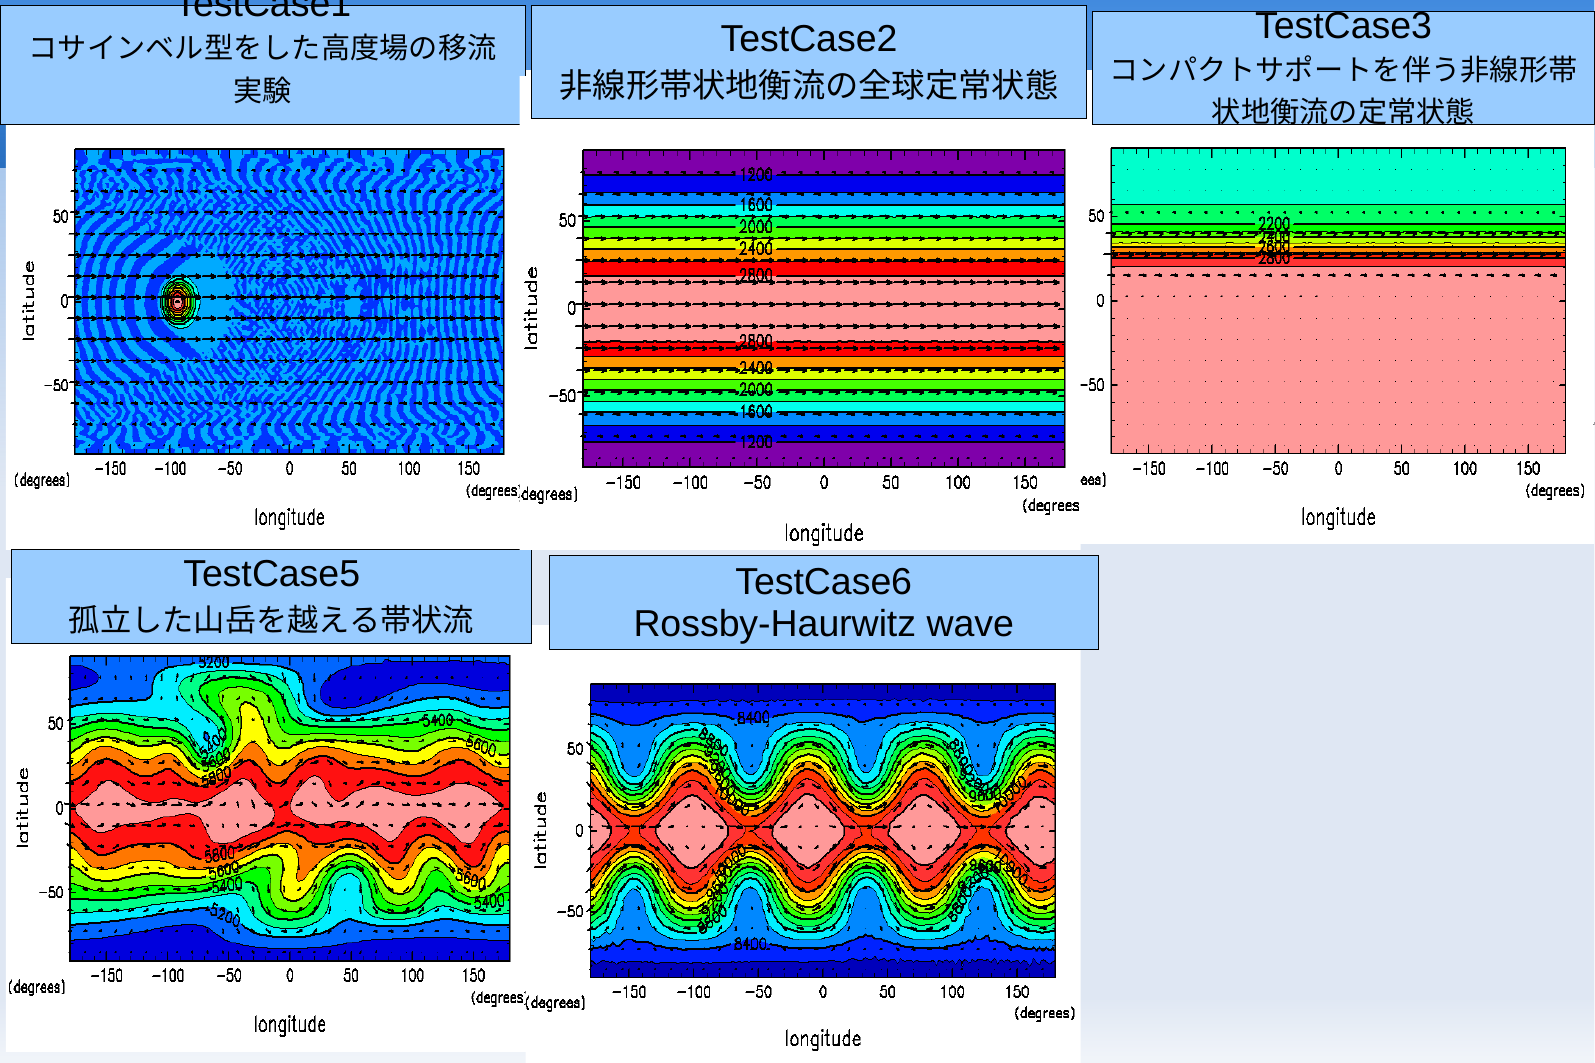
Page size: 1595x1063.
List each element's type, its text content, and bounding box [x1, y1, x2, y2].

picture [295, 0, 312, 5]
picture [0, 0, 1595, 1063]
picture [314, 0, 325, 4]
picture [218, 0, 235, 5]
text_box TestCase6 Rossby-Haurwitz wave [549, 555, 1099, 650]
picture [248, 0, 284, 5]
picture [198, 0, 209, 4]
text_box TestCase2 非線形帯状地衡流の全球定常状態 [531, 5, 1087, 119]
text_box TestCase5 孤立した山岳を越える帯状流 [11, 549, 532, 644]
picture [0, 0, 184, 5]
picture [187, 0, 196, 5]
text_box TestCase3 コンパクトサポートを伴う非線形帯状地衡流の定常状態 [1092, 11, 1595, 125]
text_box TestCase1 コサインベル型をした高度場の移流実験 [0, 5, 526, 125]
picture [327, 0, 339, 5]
